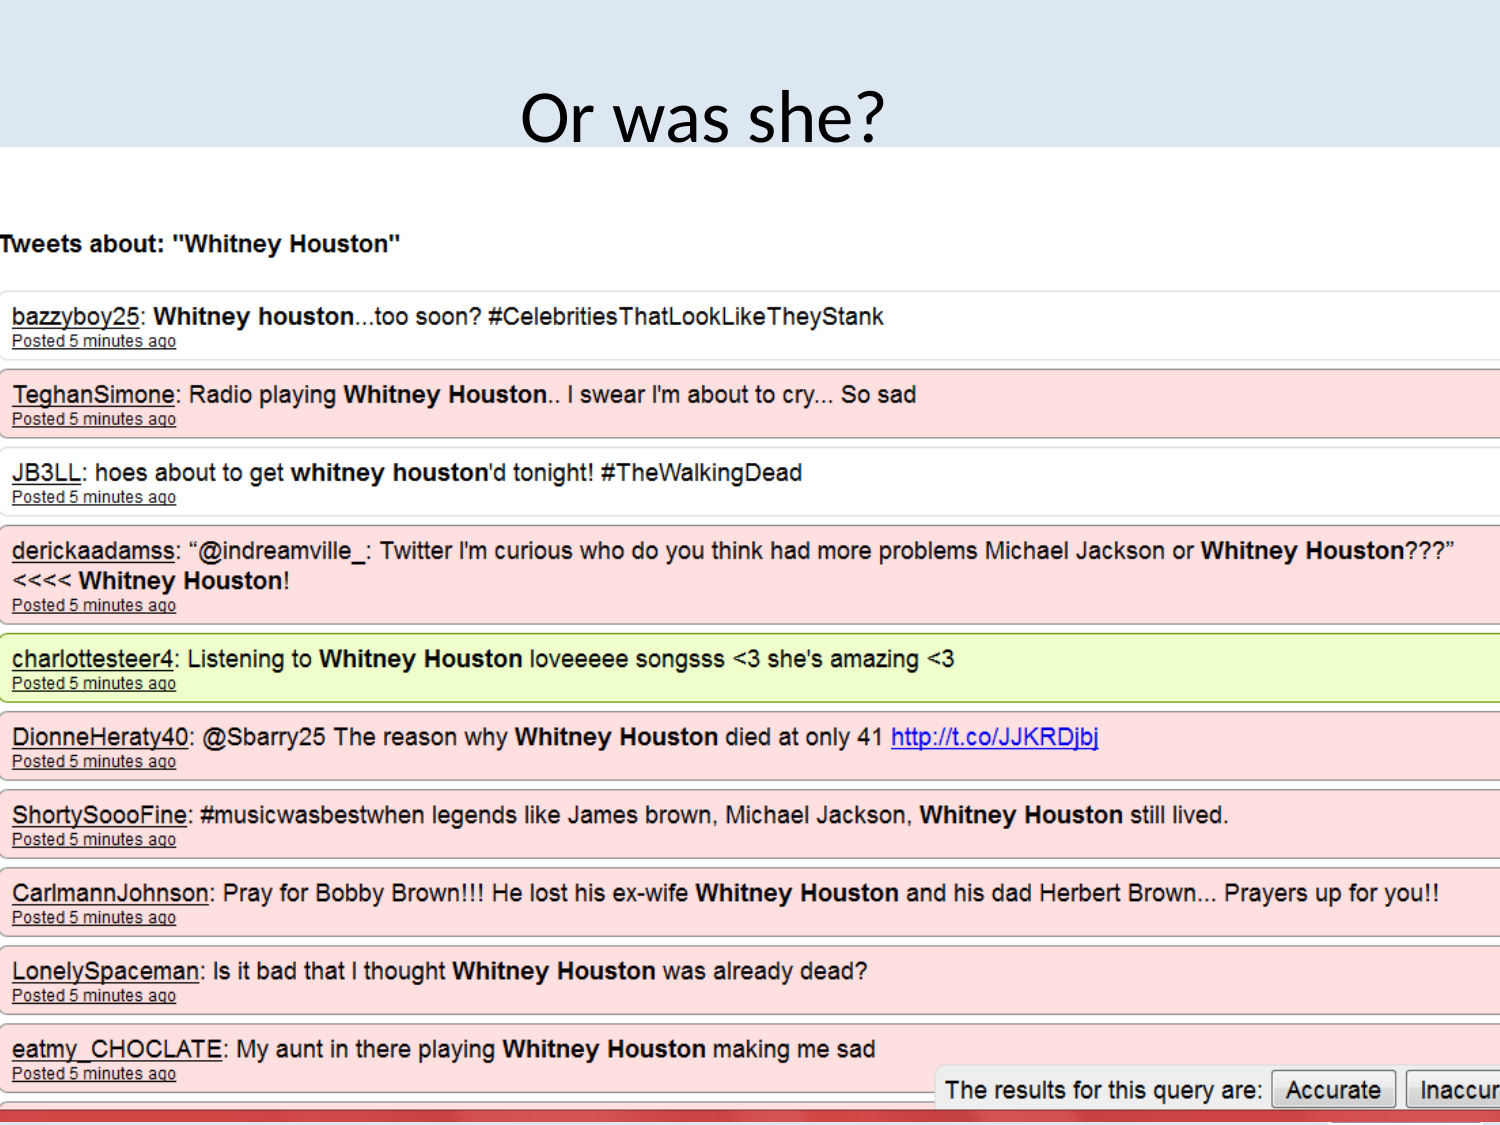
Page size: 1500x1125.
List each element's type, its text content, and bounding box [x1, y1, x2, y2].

title Or was she? [29, 40, 1380, 147]
picture [0, 147, 1500, 1125]
